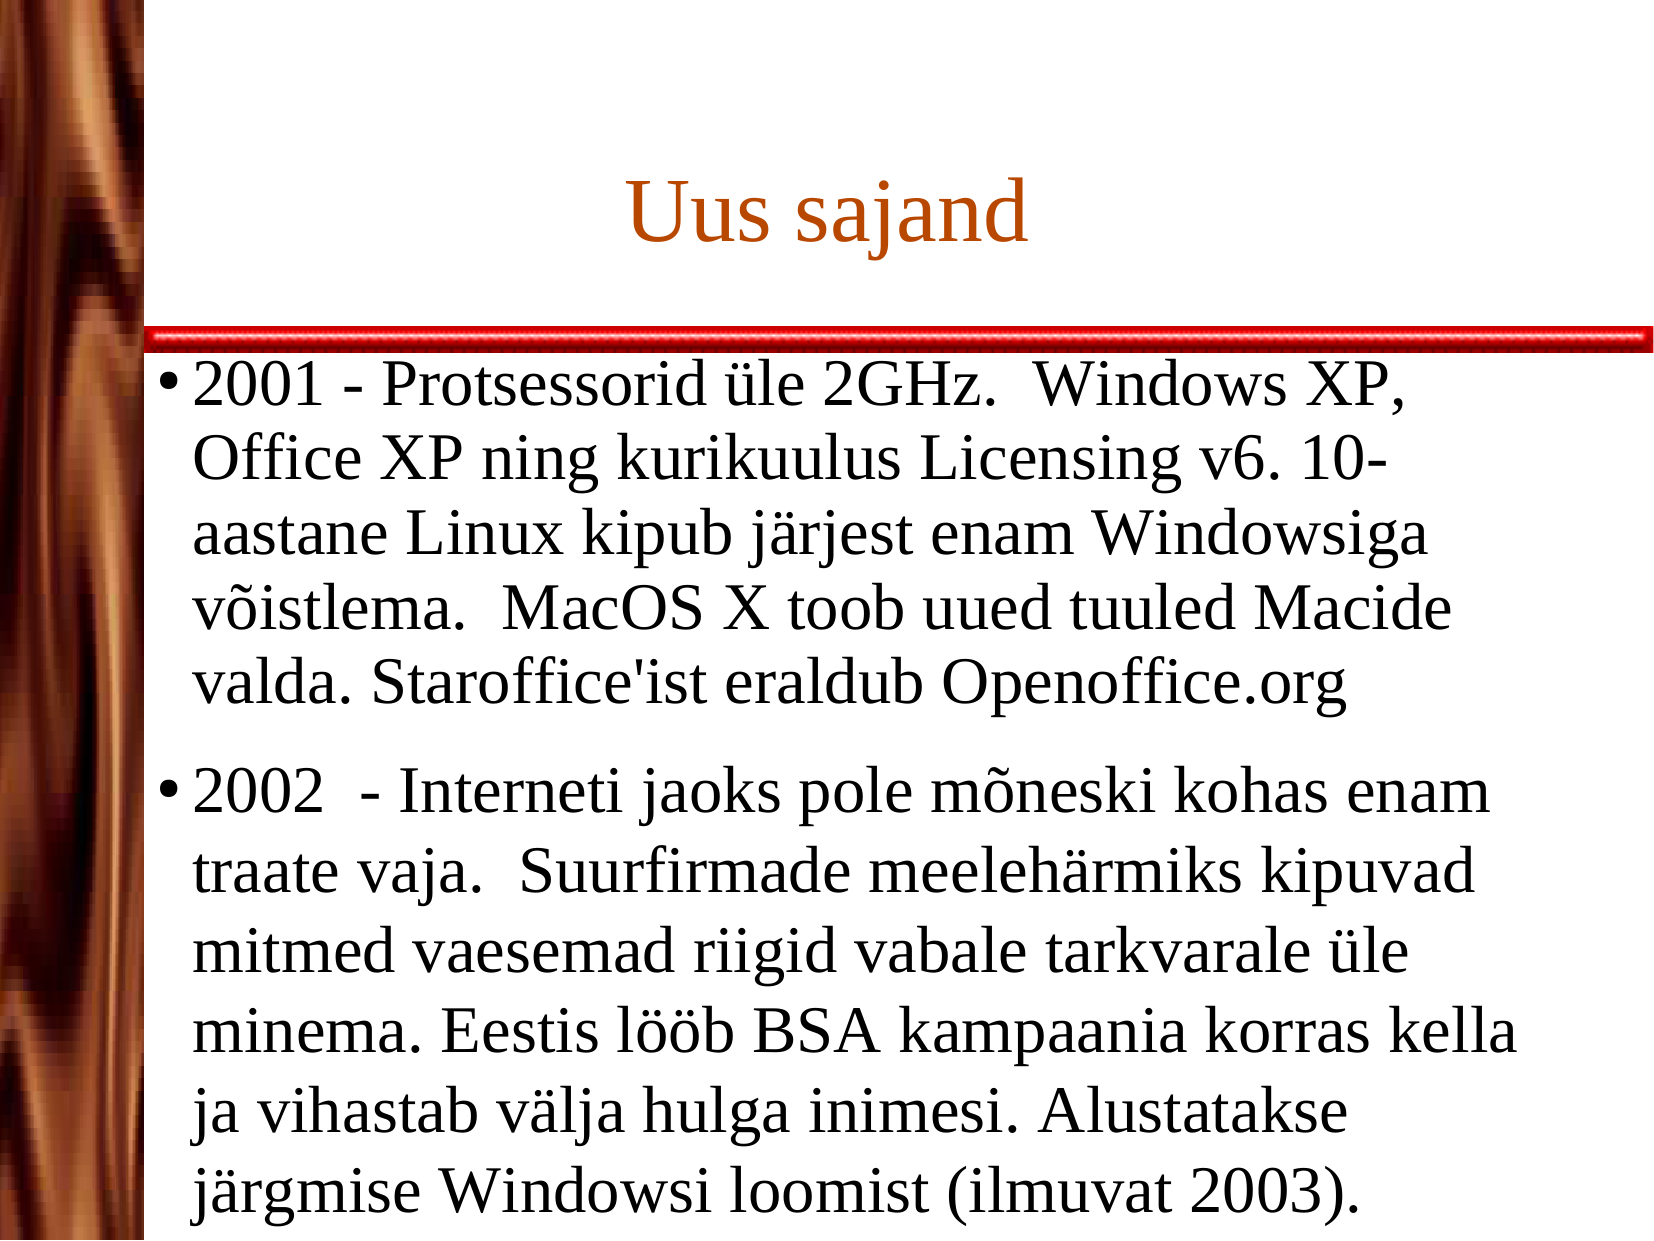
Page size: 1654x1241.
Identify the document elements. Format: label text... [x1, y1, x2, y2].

picture [0, 0, 1654, 1240]
title Uus sajand [121, 100, 1533, 312]
list 2001 - Protsessorid üle 2GHz. Windows XP, Office XP ning kurikuulus Licensing v6. 10-aastane Linux kipub järjest enam Windowsiga võistlema. MacOS X toob uued tuuled Macide valda. Staroffice'ist eraldub Openoffice.org 2002 - Interneti jaoks pole mõneski kohas enam traate vaja. Suurfirmade meelehärmiks kipuvad mitmed vaesemad riigid vabale tarkvarale üle minema. Eestis lööb BSA kampaania korras kella ja vihastab välja hulga inimesi. Alustatakse järgmise Windowsi loomist (ilmuvat 2003). [121, 344, 1533, 1227]
